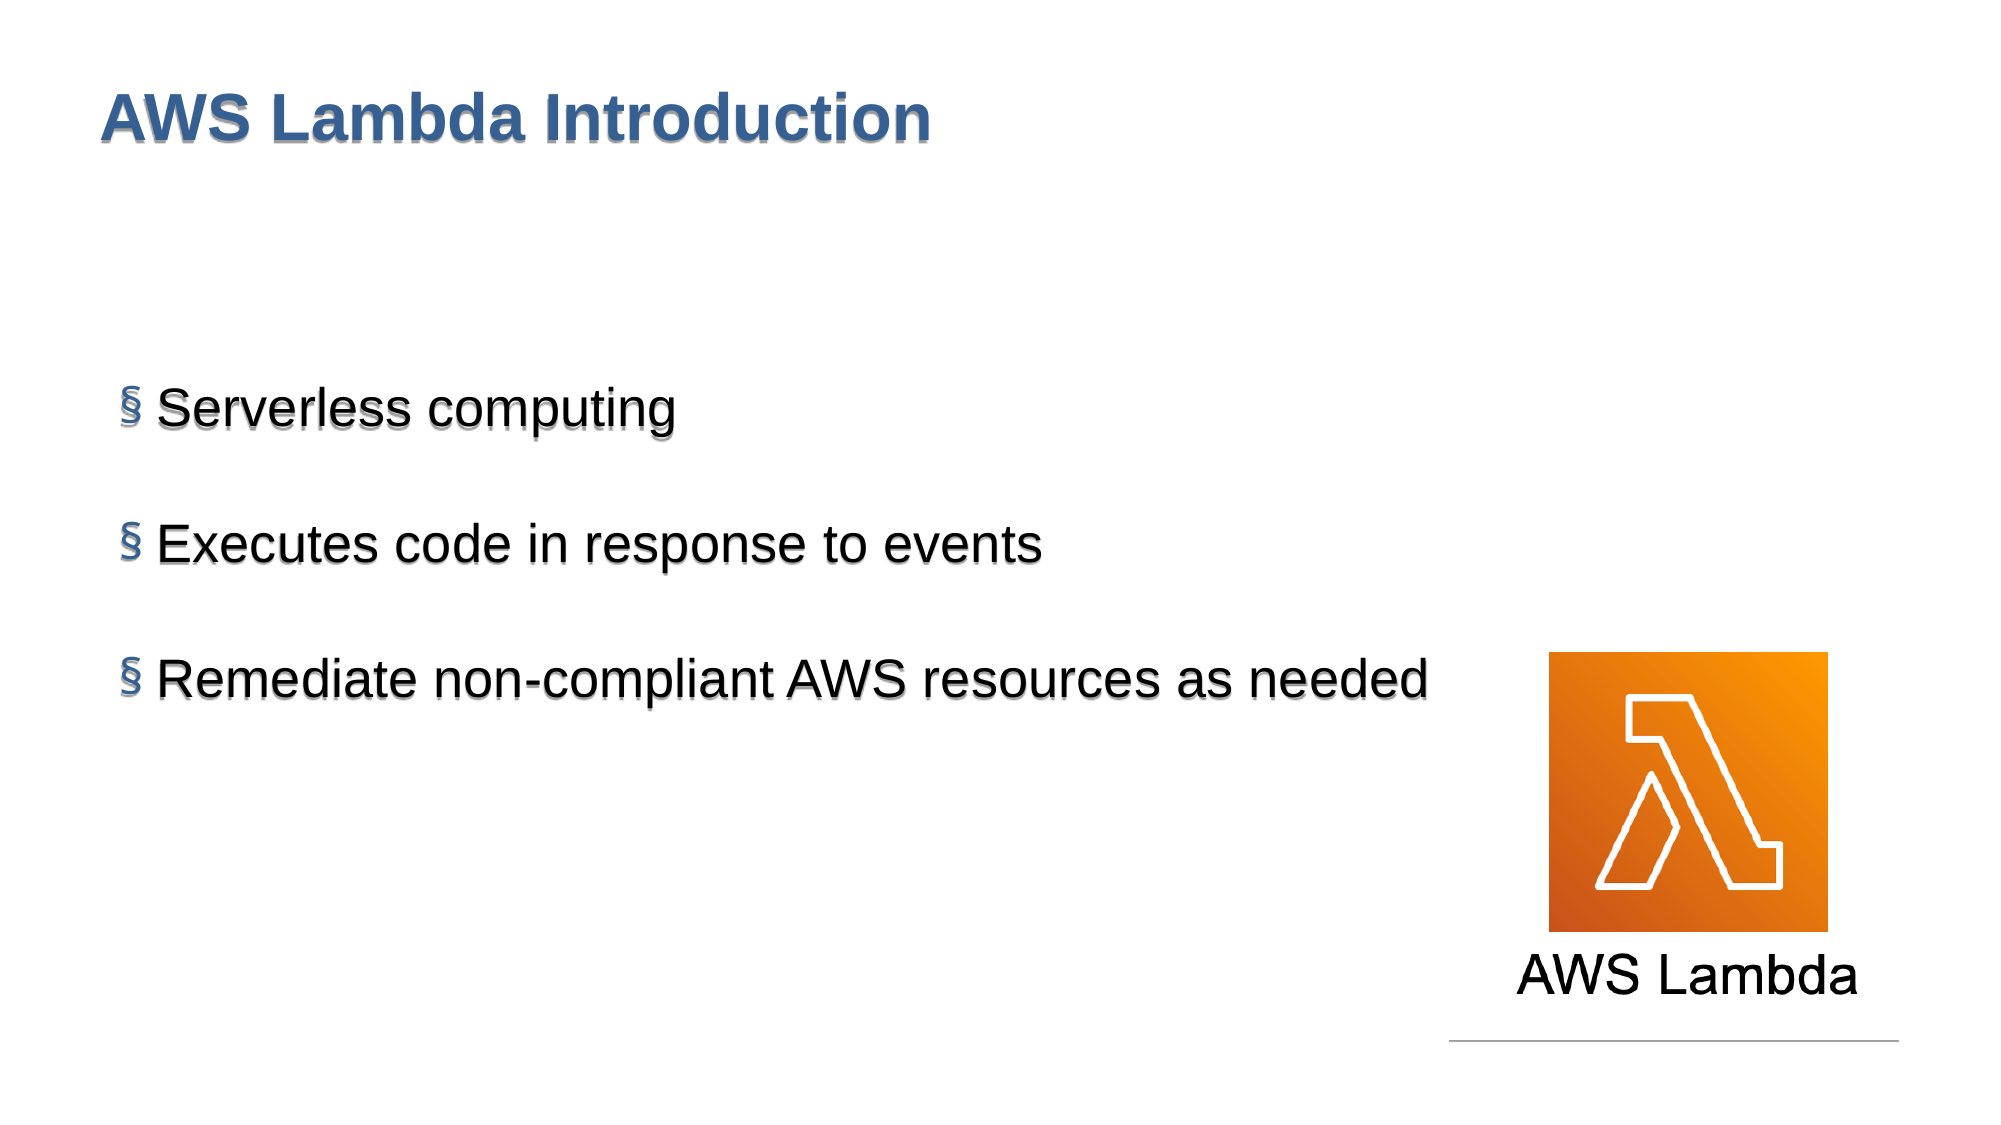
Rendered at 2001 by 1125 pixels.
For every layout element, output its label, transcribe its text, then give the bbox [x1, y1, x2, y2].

picture [1449, 594, 1900, 1040]
list Serverless computing Executes code in response to events Remediate non-compliant AWS resources as needed [99, 340, 1491, 806]
title AWS Lambda Introduction [99, 36, 1725, 202]
